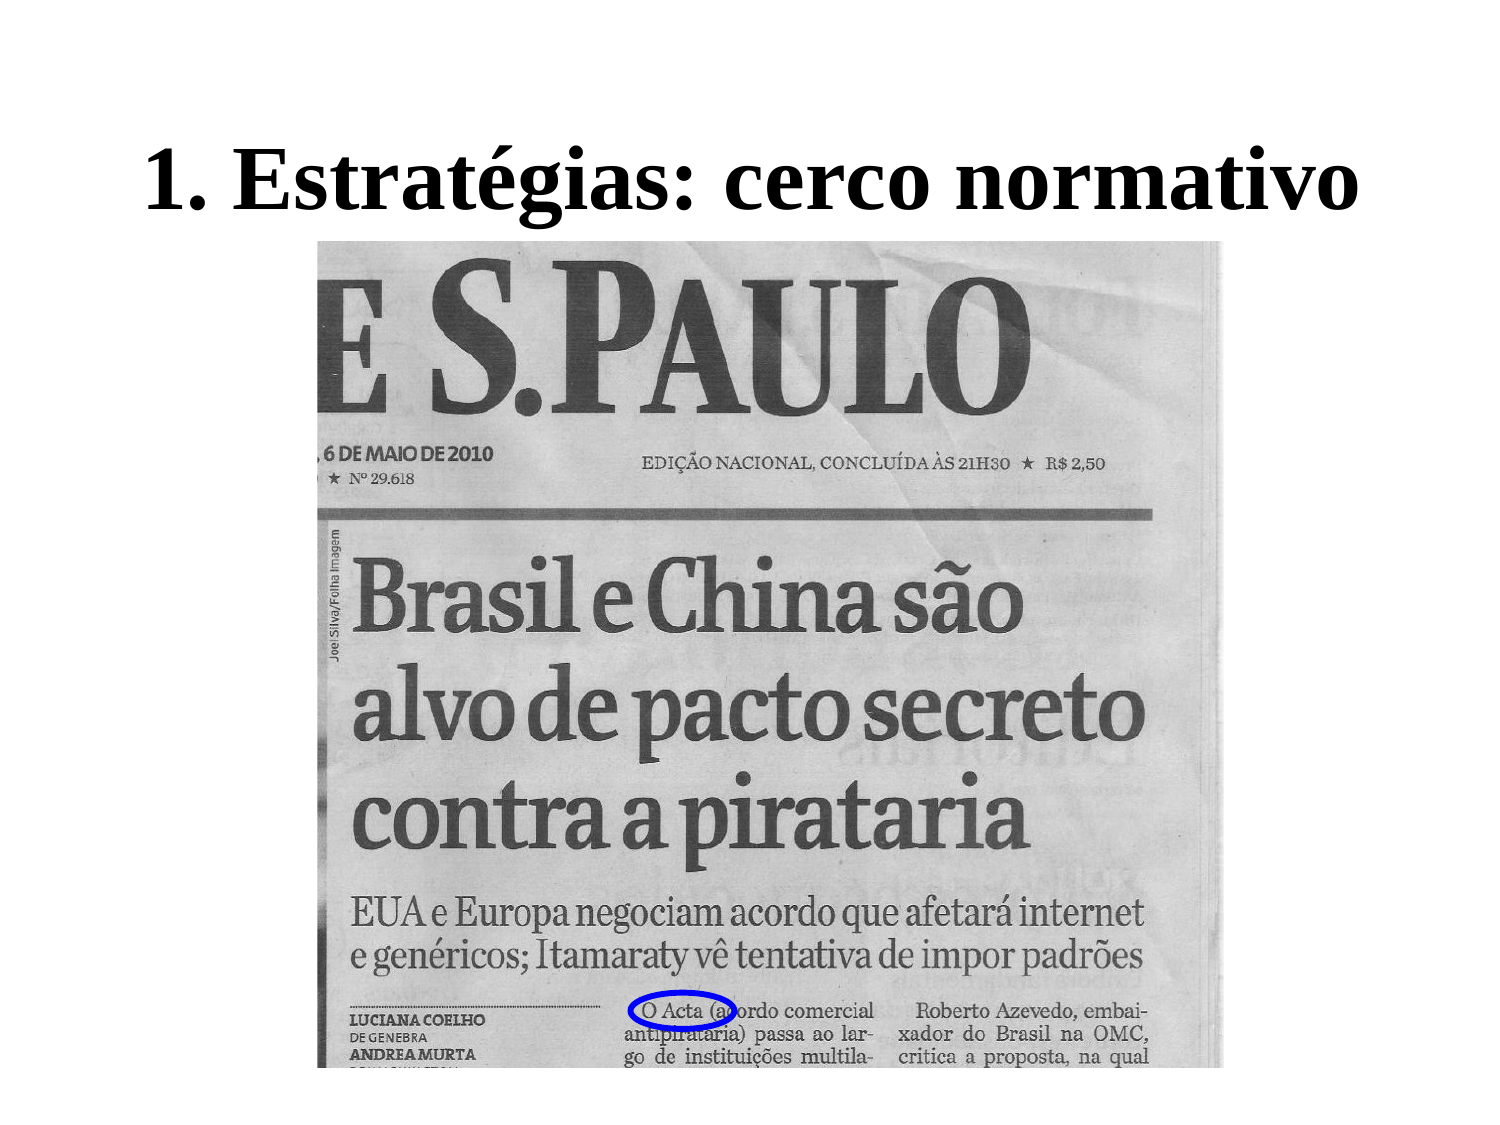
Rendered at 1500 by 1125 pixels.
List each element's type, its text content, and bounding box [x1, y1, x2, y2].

title 1. Estratégias: cerco normativo [87, 52, 1416, 307]
picture [317, 241, 1224, 1068]
